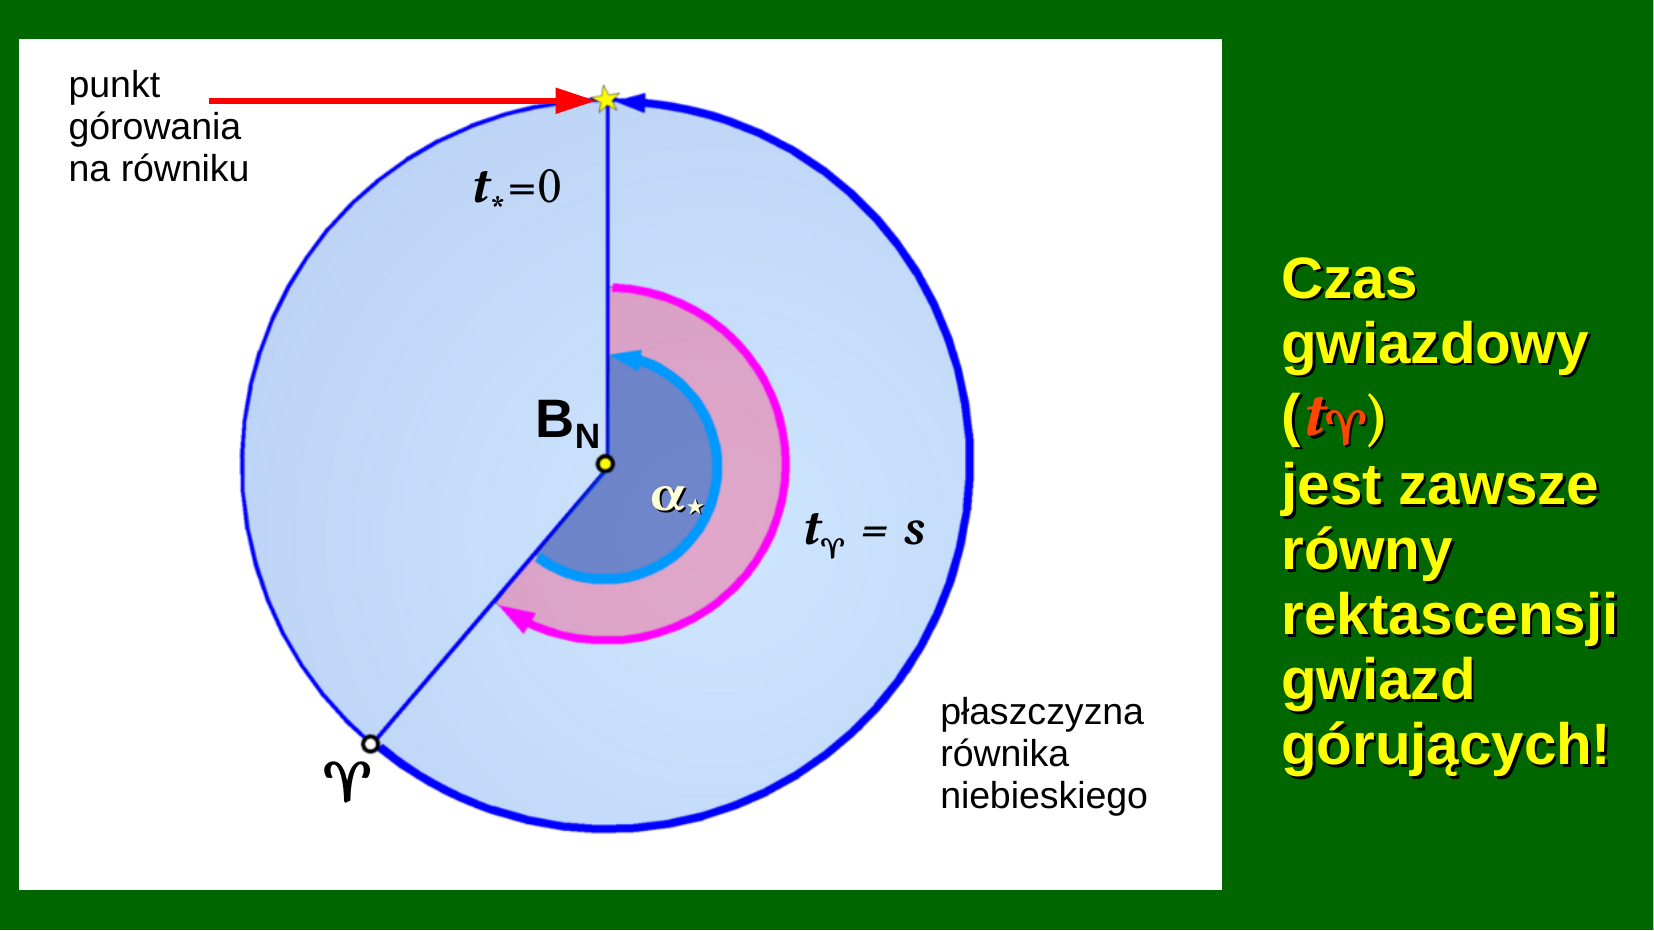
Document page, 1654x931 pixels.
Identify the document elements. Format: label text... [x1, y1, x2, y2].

text_box ♈ [308, 739, 387, 816]
text_box punkt górowania na równiku [53, 56, 267, 197]
text_box płaszczyzna równika niebieskiego [925, 683, 1205, 825]
text_box α★ [635, 454, 720, 531]
picture [19, 39, 1222, 890]
text_box t♈ = s [785, 488, 939, 570]
text_box Czas gwiazdowy (t♈) jest zawsze równy rektascensji gwiazd górujących! [1266, 238, 1651, 785]
text_box BN [520, 380, 616, 464]
text_box t*=0 [454, 146, 578, 243]
